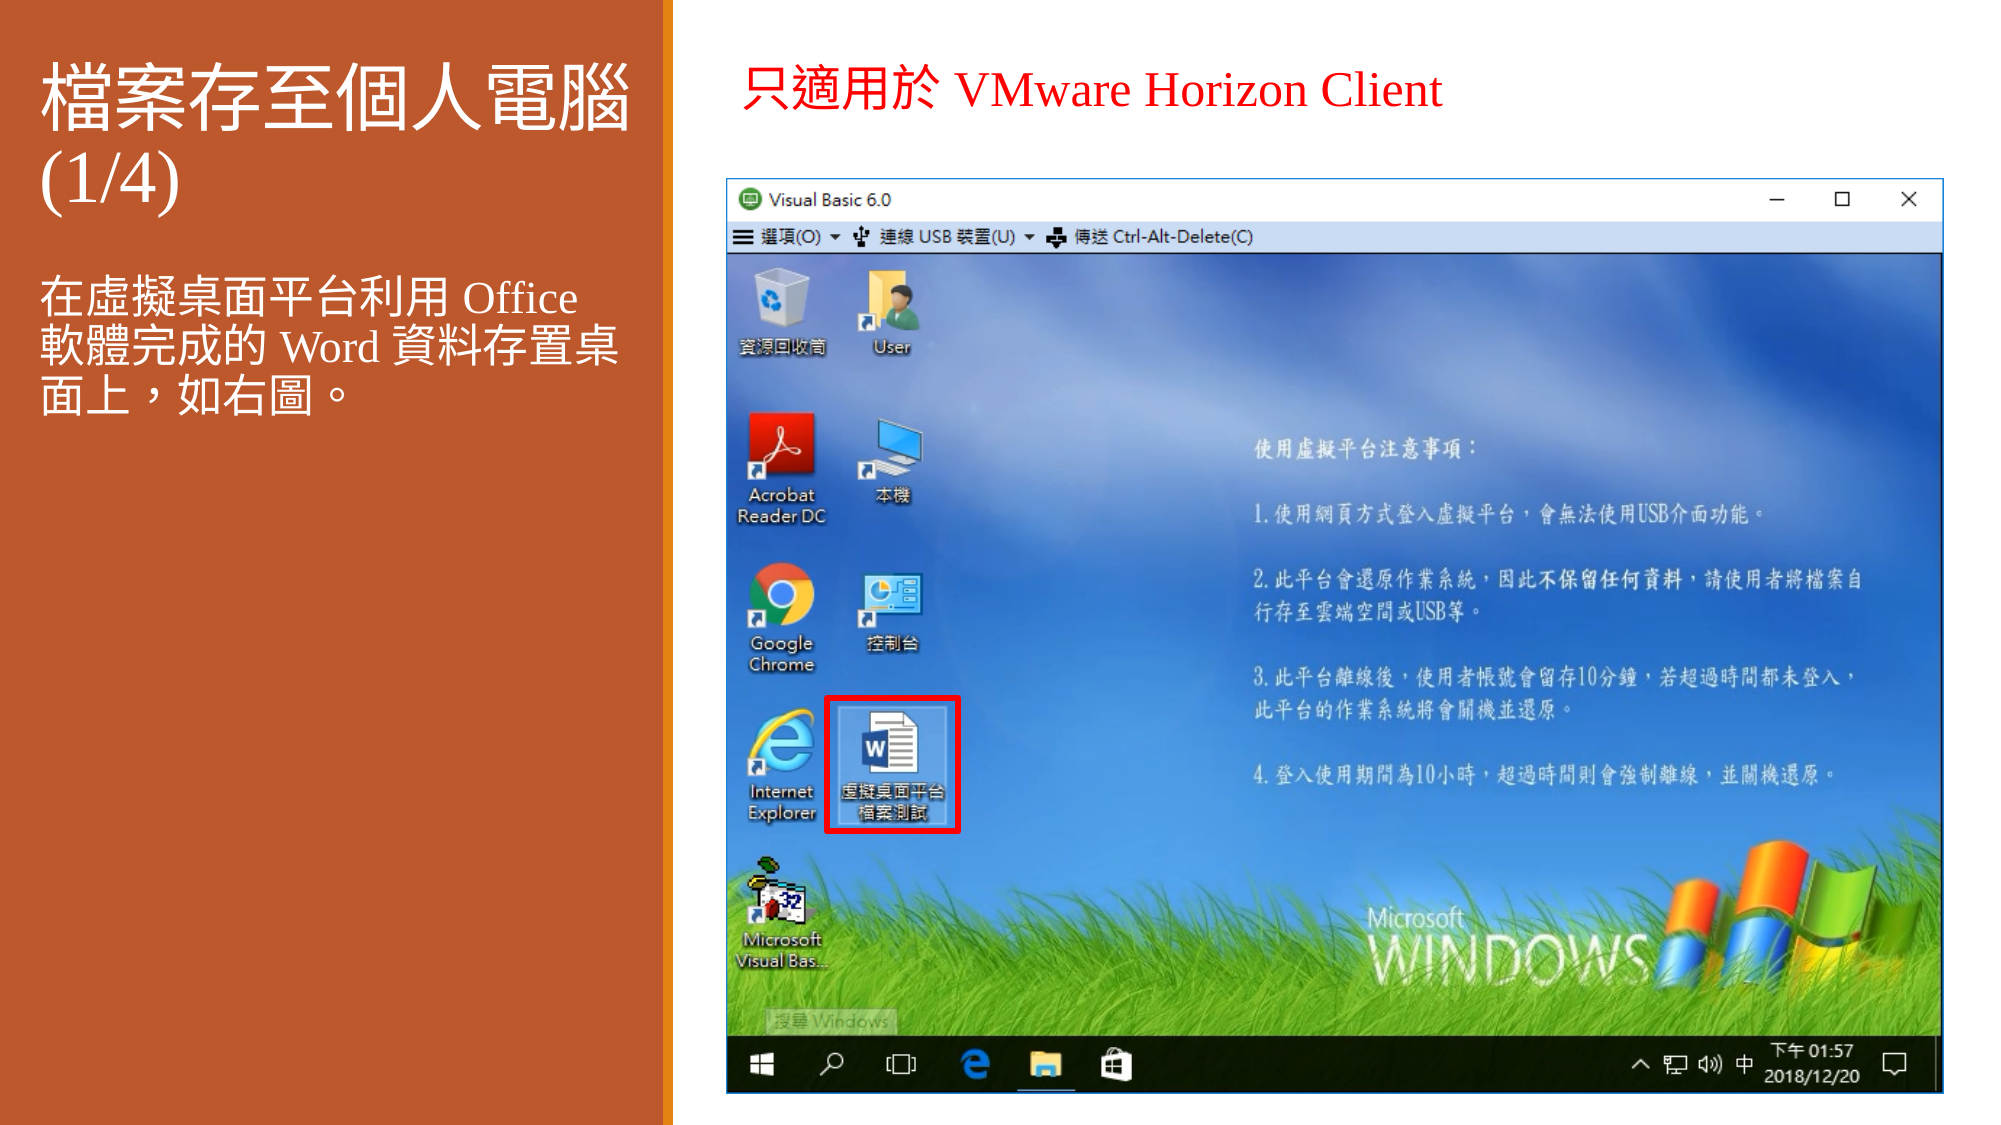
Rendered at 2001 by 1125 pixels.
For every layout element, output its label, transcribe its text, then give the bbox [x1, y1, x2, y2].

title 檔案存至個人電腦(1/4) [24, 42, 652, 225]
picture [726, 178, 1944, 1094]
list 在虛擬桌面平台利用Office軟體完成的Word資料存置桌面上，如右圖。 [24, 266, 638, 1006]
text_box 只適用於VMware Horizon Client [726, 49, 1466, 125]
